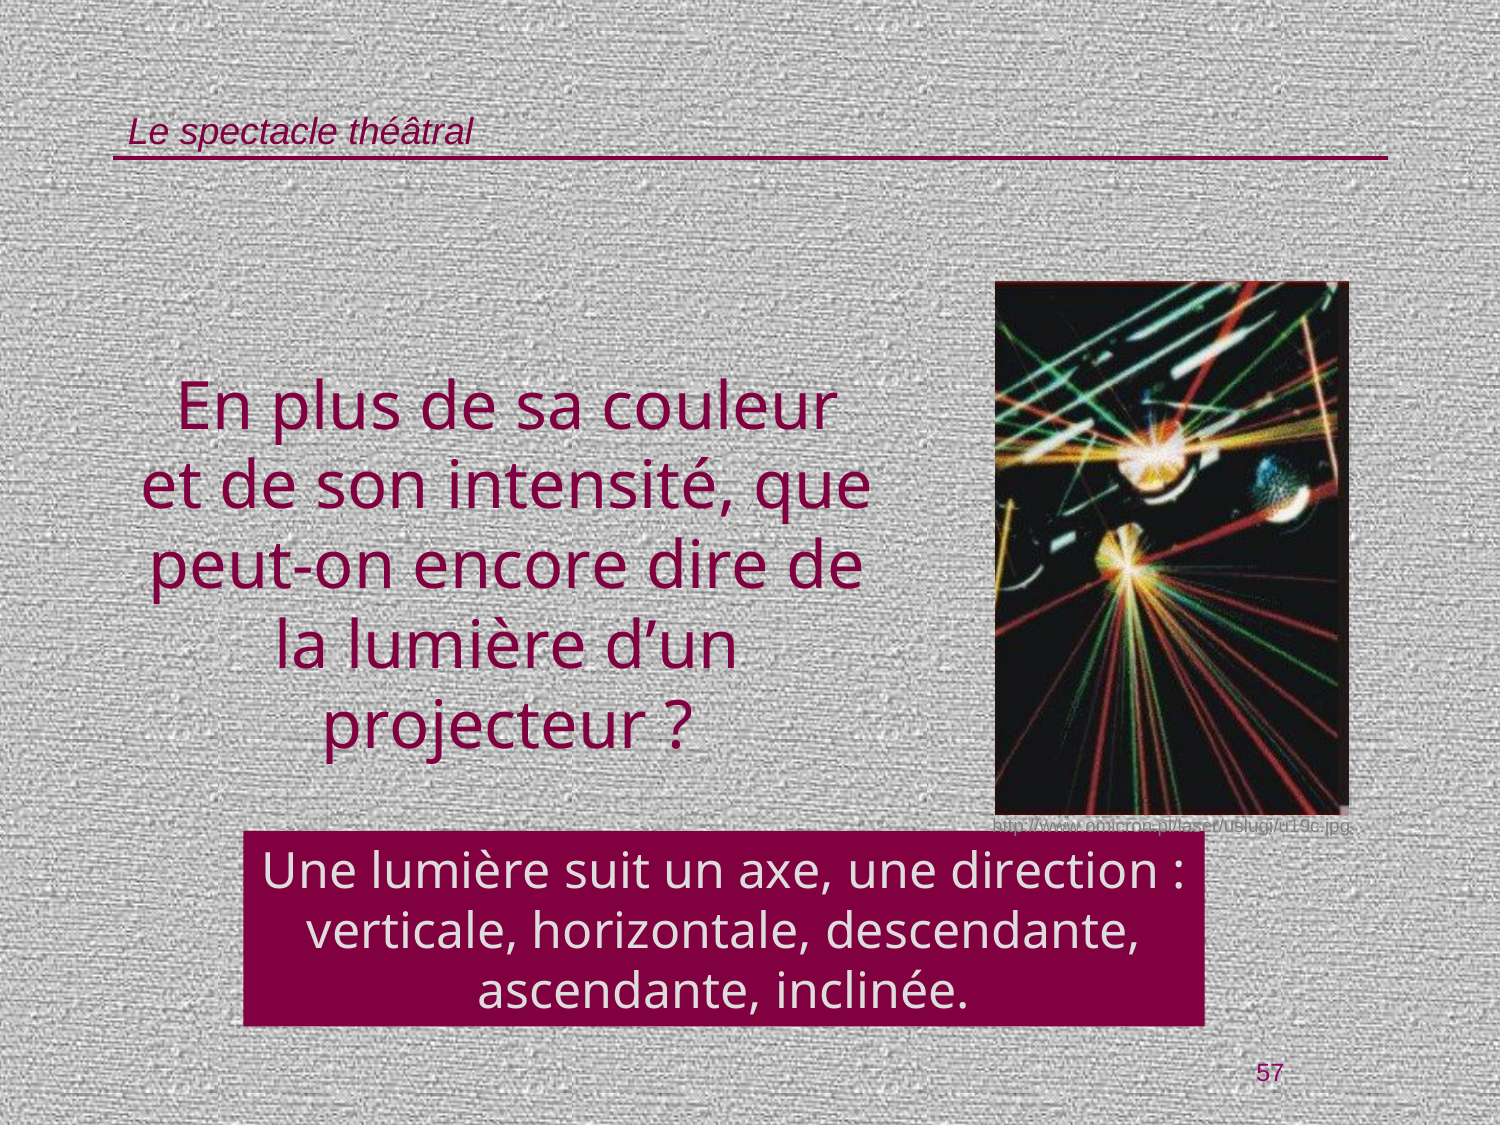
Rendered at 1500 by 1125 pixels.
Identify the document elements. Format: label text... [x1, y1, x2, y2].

text_box http://www.omicron.pl/laser/uslugi/u19c.jpg [977, 805, 1373, 844]
text_box Une lumière suit un axe, une direction : verticale, horizontale, descendante, ascendante, inclinée. [243, 830, 1205, 1027]
text_box En plus de sa couleur et de son intensité, que peut-on encore dire de la lumière d’un projecteur ? [124, 354, 892, 770]
picture [0, 0, 1500, 1125]
